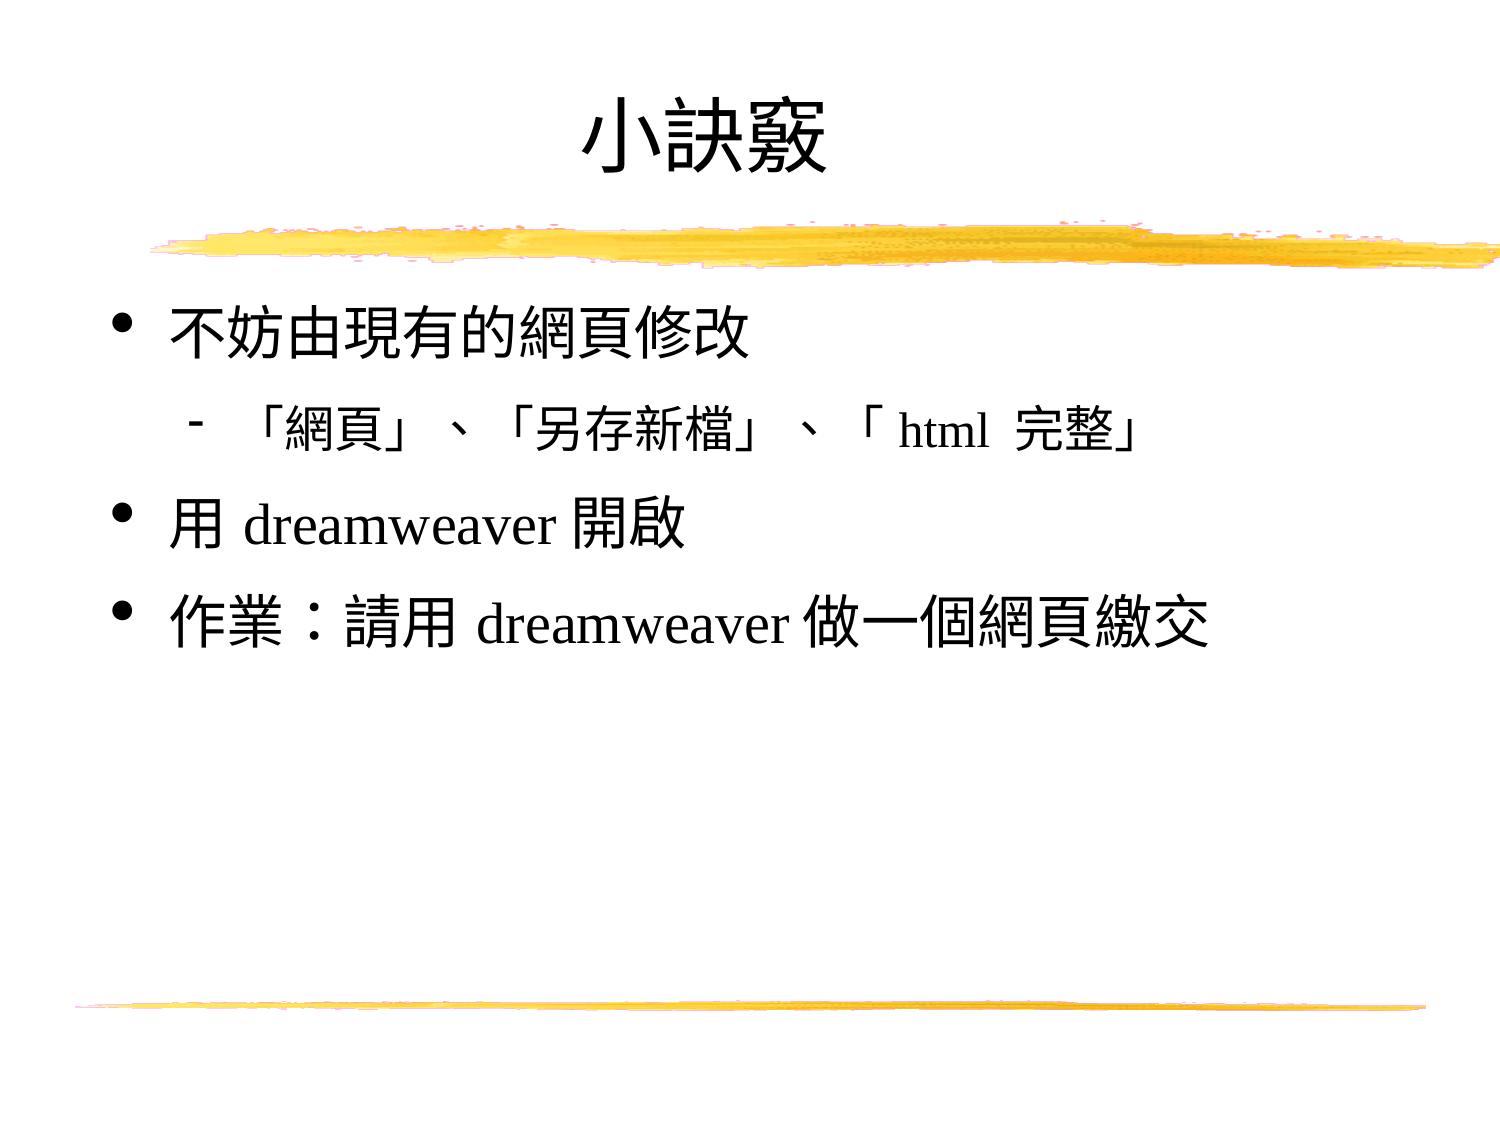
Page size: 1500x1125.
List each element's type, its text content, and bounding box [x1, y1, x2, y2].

picture [75, 999, 1426, 1013]
picture [150, 215, 1500, 279]
list 不妨由現有的網頁修改 「網頁」、「另存新檔」、「html 完整」 用dreamweaver開啟 作業：請用dreamweaver做一個網頁繳交 [112, 287, 1388, 963]
title 小訣竅 [66, 30, 1342, 231]
